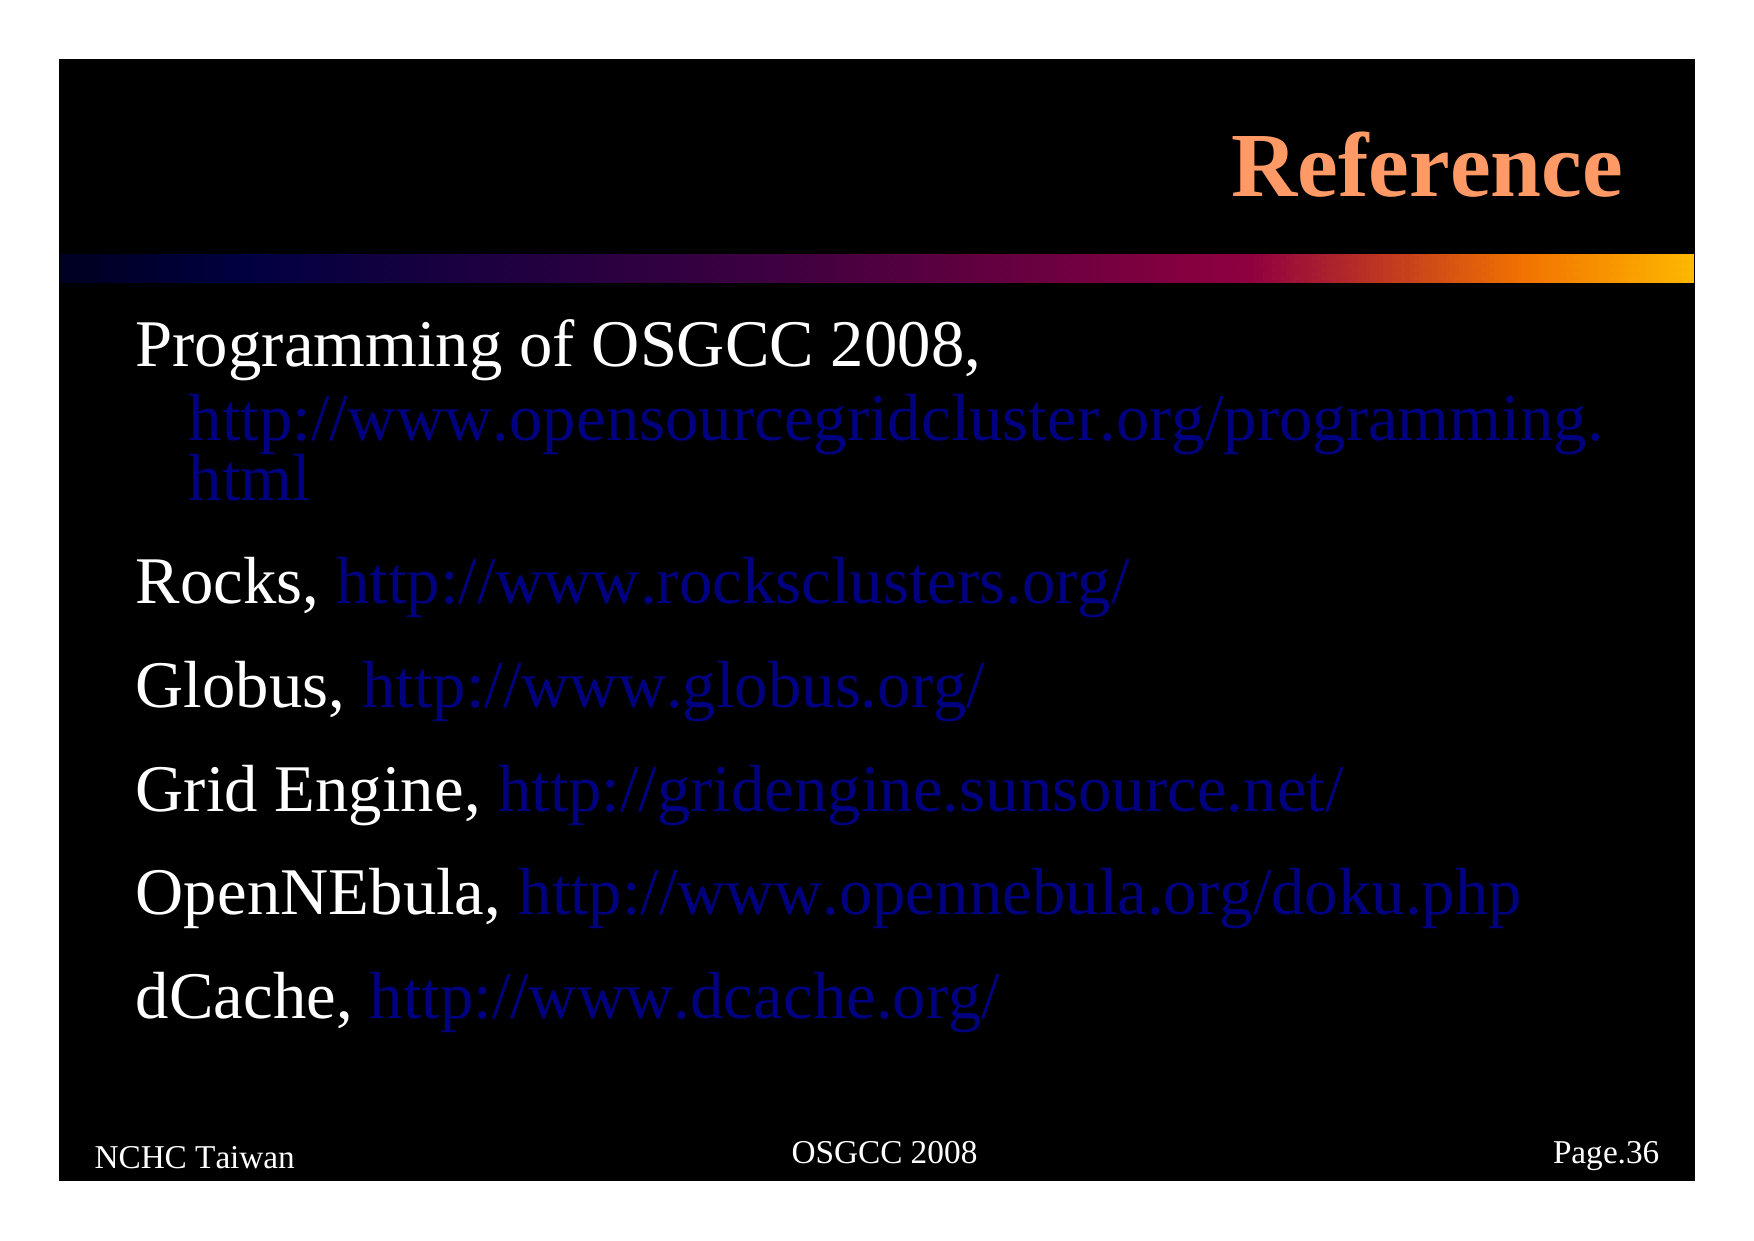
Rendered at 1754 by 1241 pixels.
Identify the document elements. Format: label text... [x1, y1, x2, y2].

list Programming of OSGCC 2008, http://www.opensourcegridcluster.org/programming.html Rocks, http://www.rocksclusters.org/ Globus, http://www.globus.org/ Grid Engine, http://gridengine.sunsource.net/ OpenNEbula, http://www.opennebula.org/doku.php dCache, http://www.dcache.org/ [118, 307, 1610, 1075]
picture [60, 254, 1694, 283]
title Reference [118, 93, 1625, 238]
